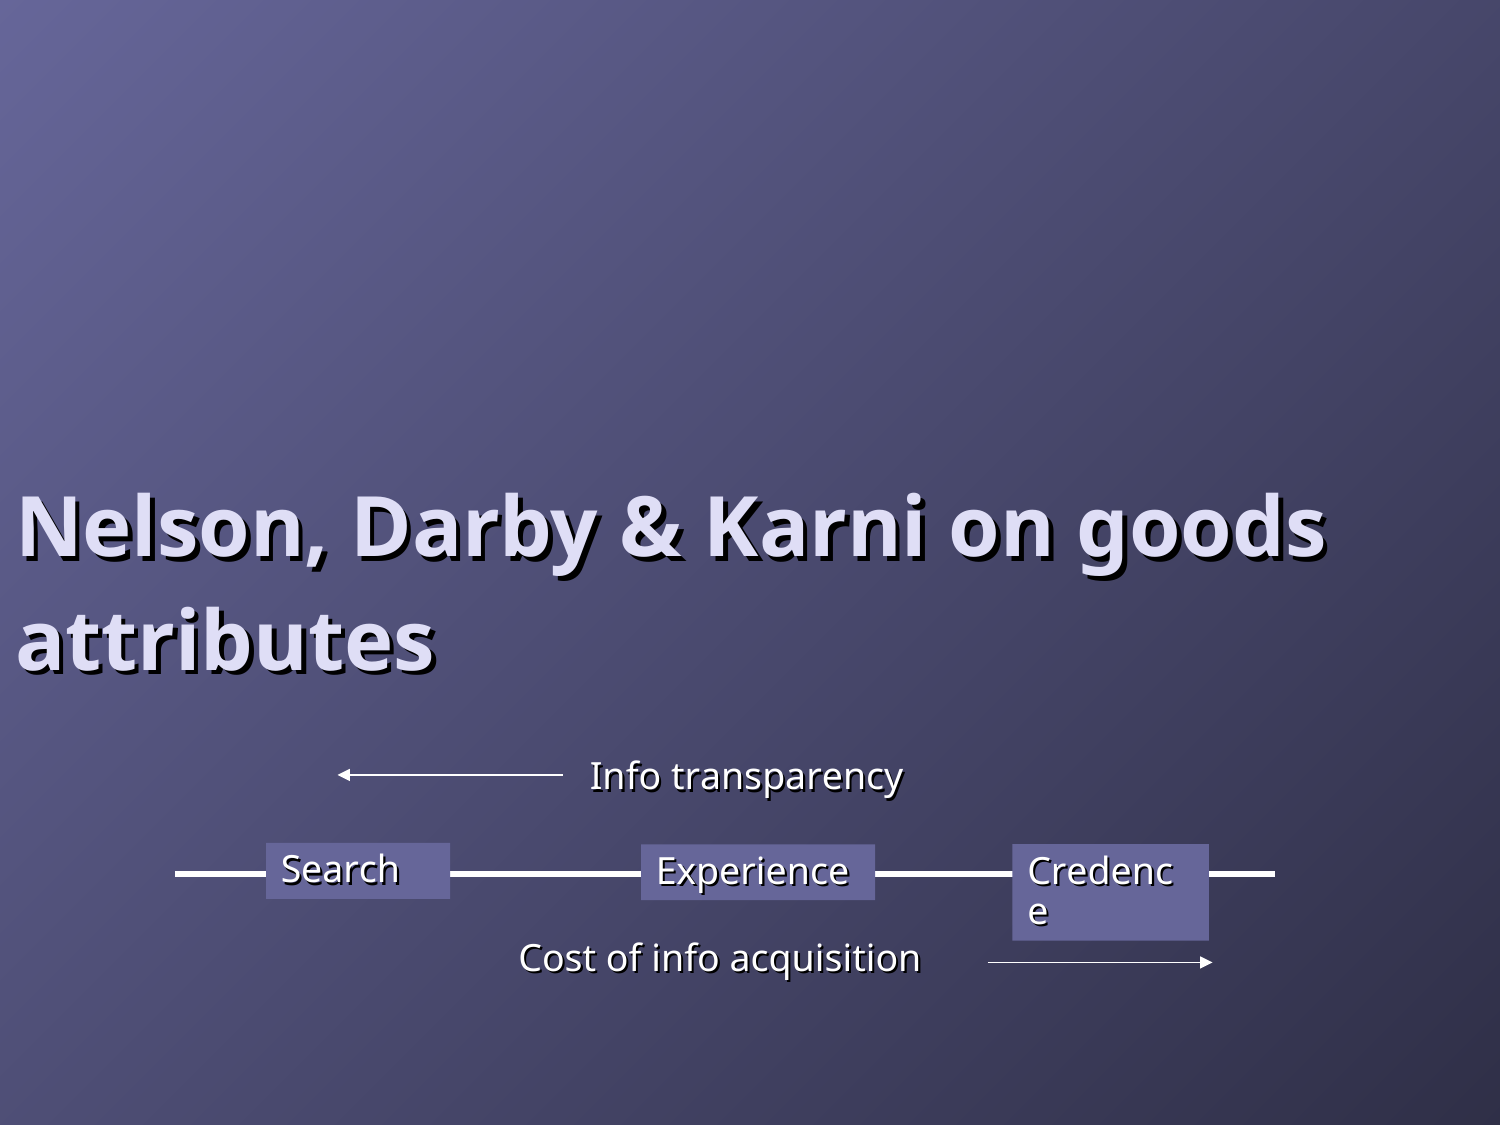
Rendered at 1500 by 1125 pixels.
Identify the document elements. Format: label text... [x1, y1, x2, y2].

text_box Info transparency [575, 750, 951, 806]
title Nelson, Darby & Karni on goods attributes [0, 473, 1500, 689]
text_box Credence [1012, 844, 1209, 941]
text_box Search [266, 842, 451, 899]
text_box Cost of info acquisition [503, 931, 1013, 988]
text_box Experience [641, 844, 876, 901]
